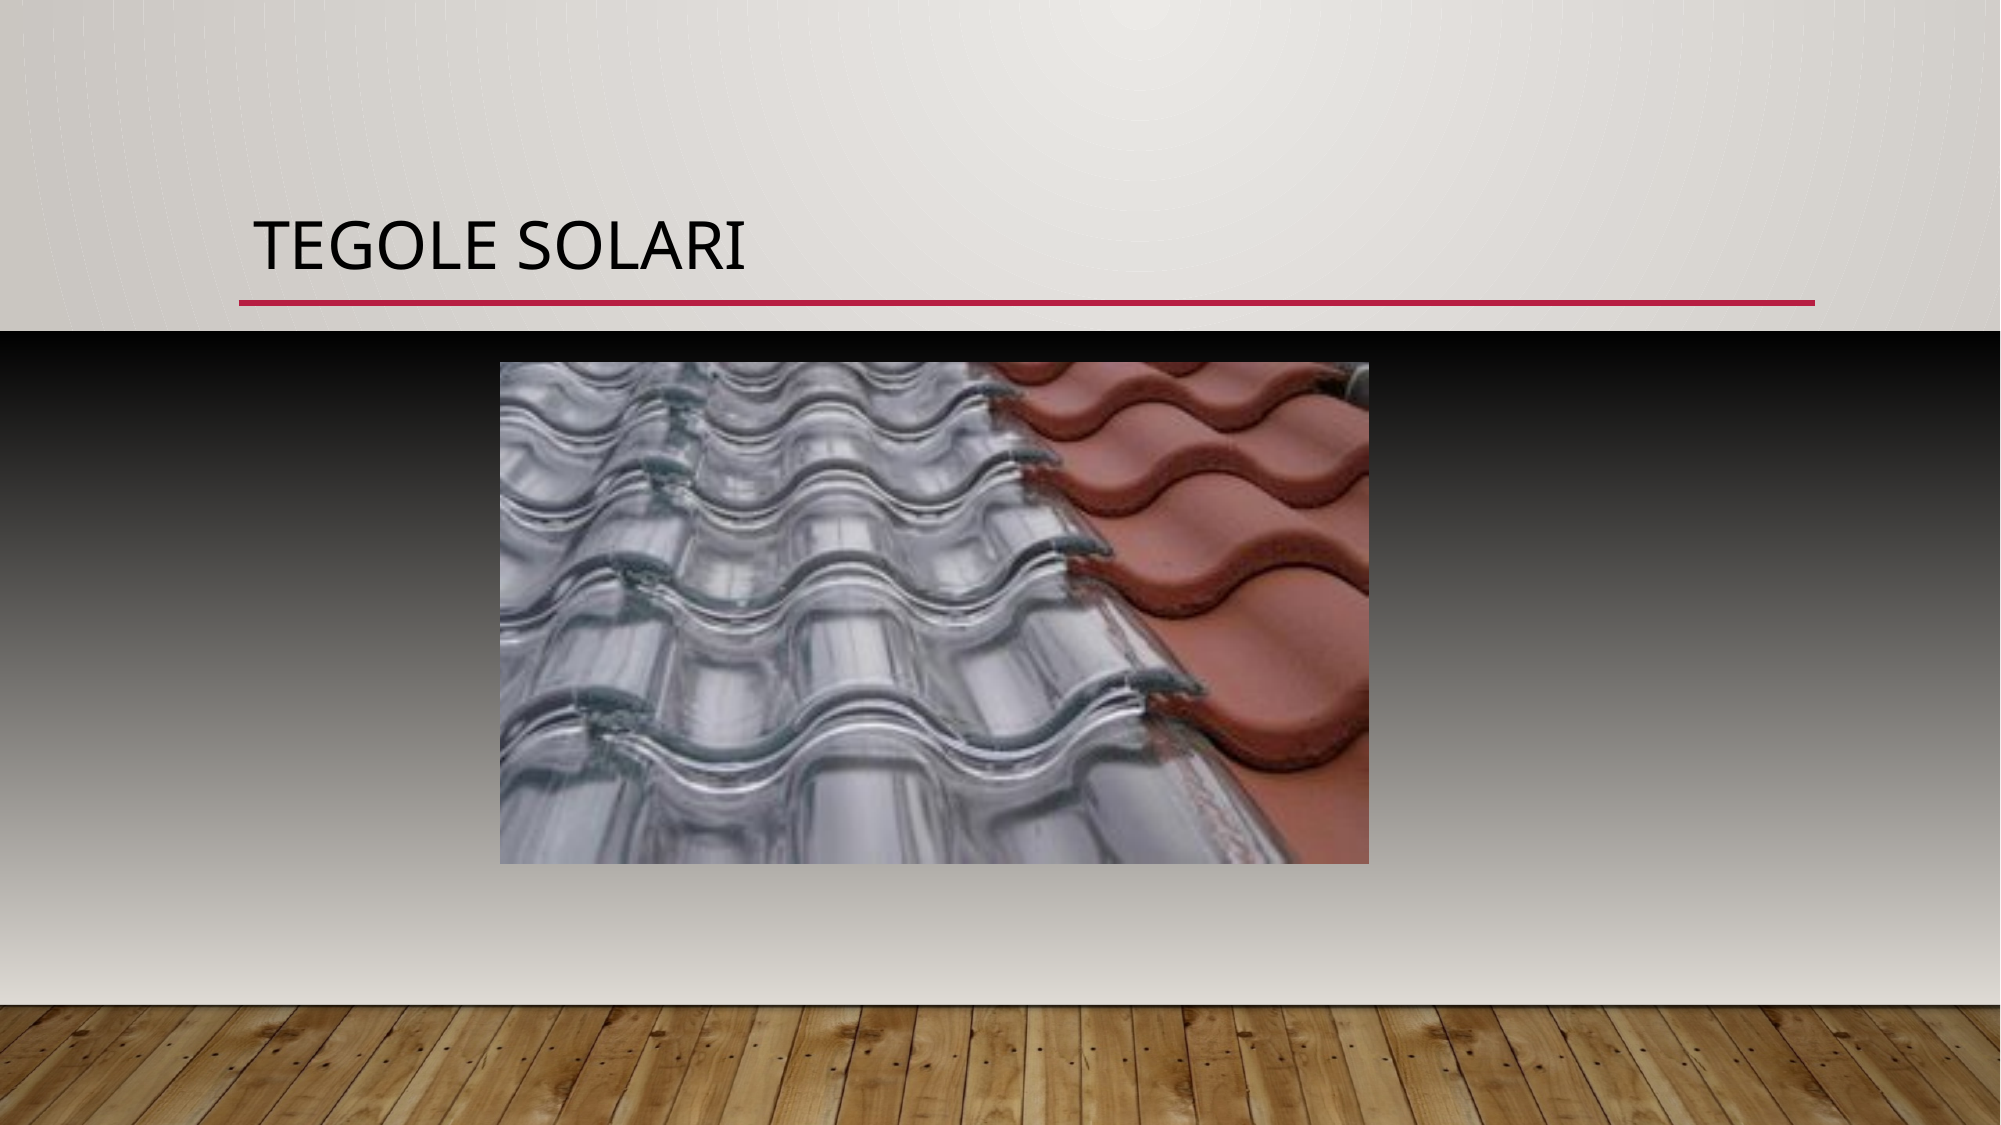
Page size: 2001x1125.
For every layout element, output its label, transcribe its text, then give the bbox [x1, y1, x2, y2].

picture [500, 362, 1369, 865]
title Tegole solari [238, 131, 1814, 305]
